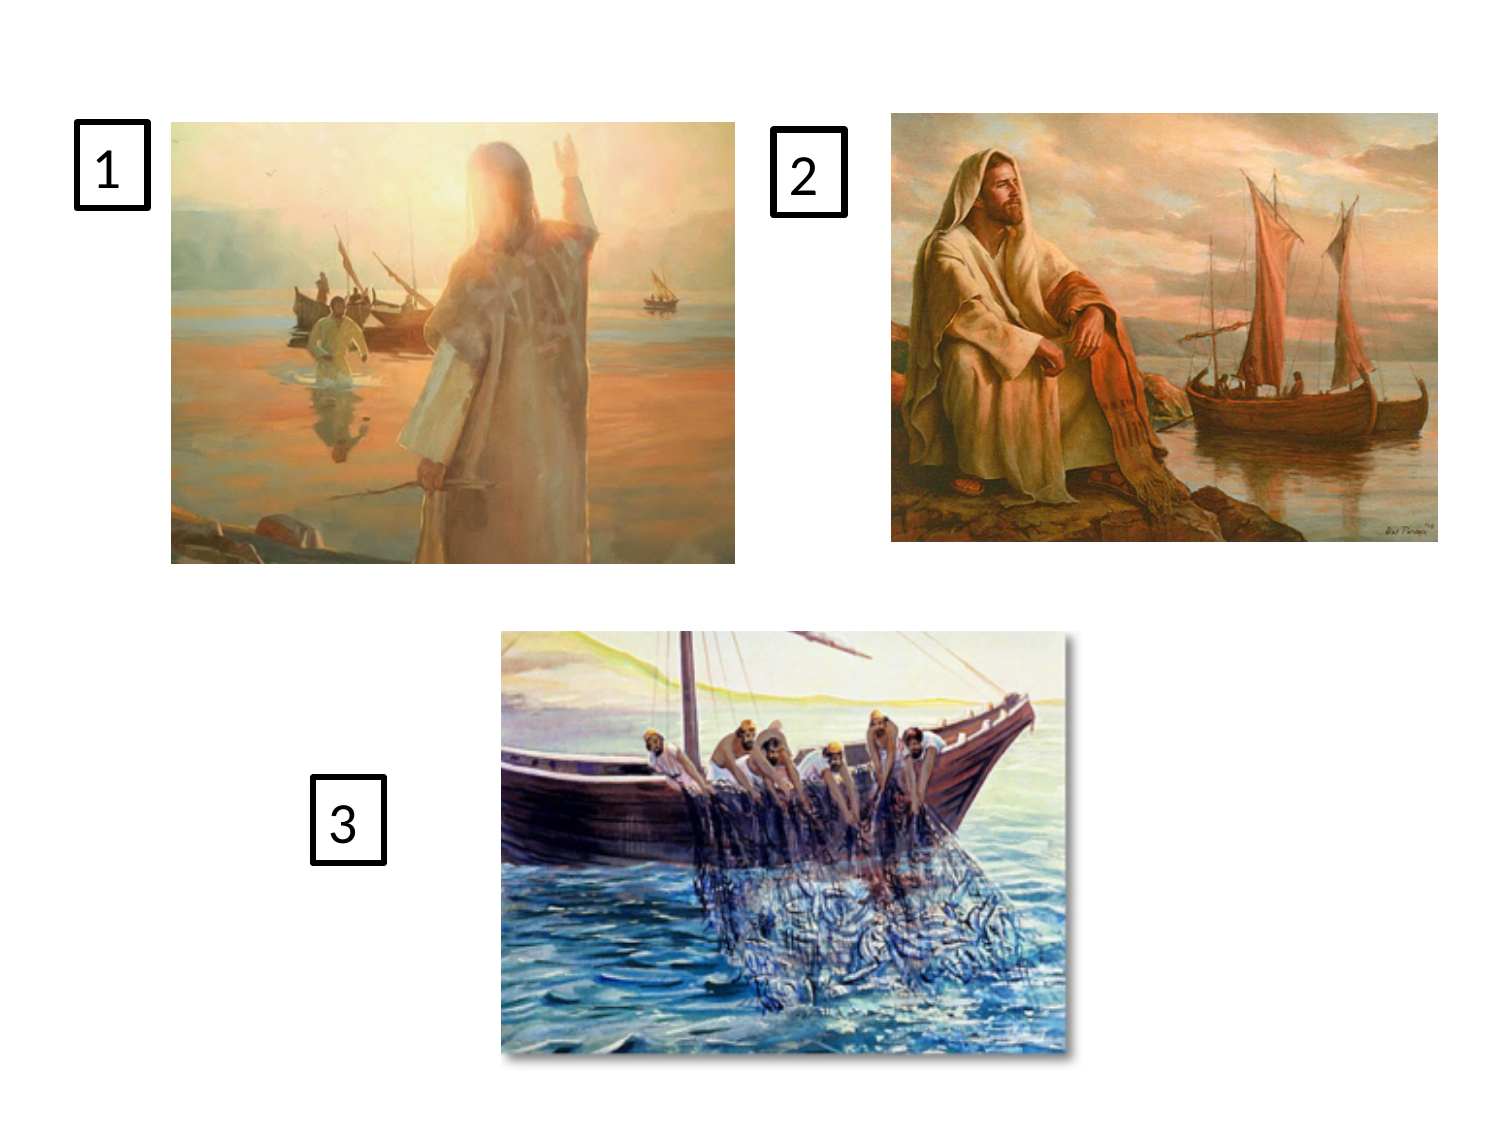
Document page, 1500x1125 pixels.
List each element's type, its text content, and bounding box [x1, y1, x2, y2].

text_box 3 [312, 777, 384, 864]
picture [501, 631, 1083, 1071]
picture [891, 113, 1438, 542]
picture [171, 122, 735, 565]
text_box 1 [76, 122, 148, 209]
text_box 2 [773, 129, 845, 216]
